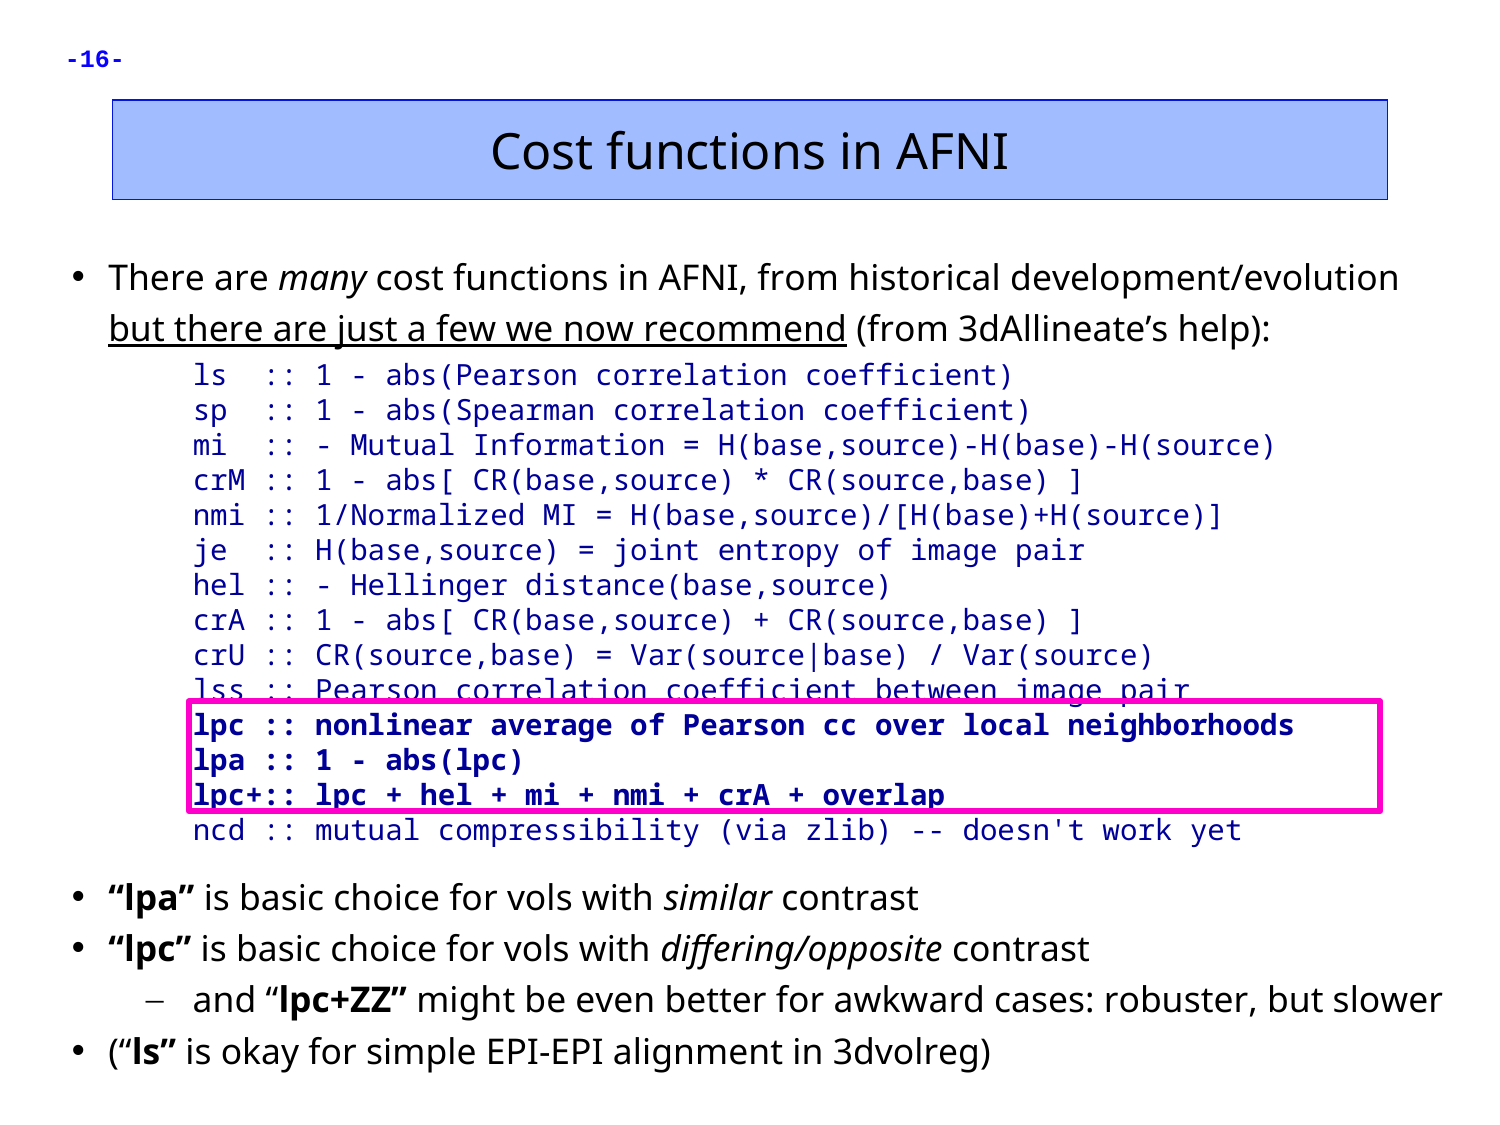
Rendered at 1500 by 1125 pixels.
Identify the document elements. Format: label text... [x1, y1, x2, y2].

text_box There are many cost functions in AFNI, from historical development/evolution but there are just a few we now recommend (from 3dAllineate’s help): “lpa” is basic choice for vols with similar contrast “lpc” is basic choice for vols with differing/opposite contrast and “lpc+ZZ” might be even better for awkward cases: robuster, but slower (“ls” is okay for simple EPI-EPI alignment in 3dvolreg) [56, 246, 1474, 1047]
text_box Cost functions in AFNI [112, 99, 1388, 200]
text_box ls :: 1 - abs(Pearson correlation coefficient) sp :: 1 - abs(Spearman correlation coefficient) mi :: - Mutual Information = H(base,source)-H(base)-H(source) crM :: 1 - abs[ CR(base,source) * CR(source,base) ] nmi :: 1/Normalized MI = H(base,source)/[H(base)+H(source)] je :: H(base,source) = joint entropy of image pair hel :: - Hellinger distance(base,source) crA :: 1 - abs[ CR(base,source) + CR(source,base) ] crU :: CR(source,base) = Var(source|base) / Var(source) lss :: Pearson correlation coefficient between image pair lpc :: nonlinear average of Pearson cc over local neighborhoods lpa :: 1 - abs(lpc) lpc+:: lpc + hel + mi + nmi + crA + overlap ncd :: mutual compressibility (via zlib) -- doesn't work yet [125, 349, 1440, 865]
